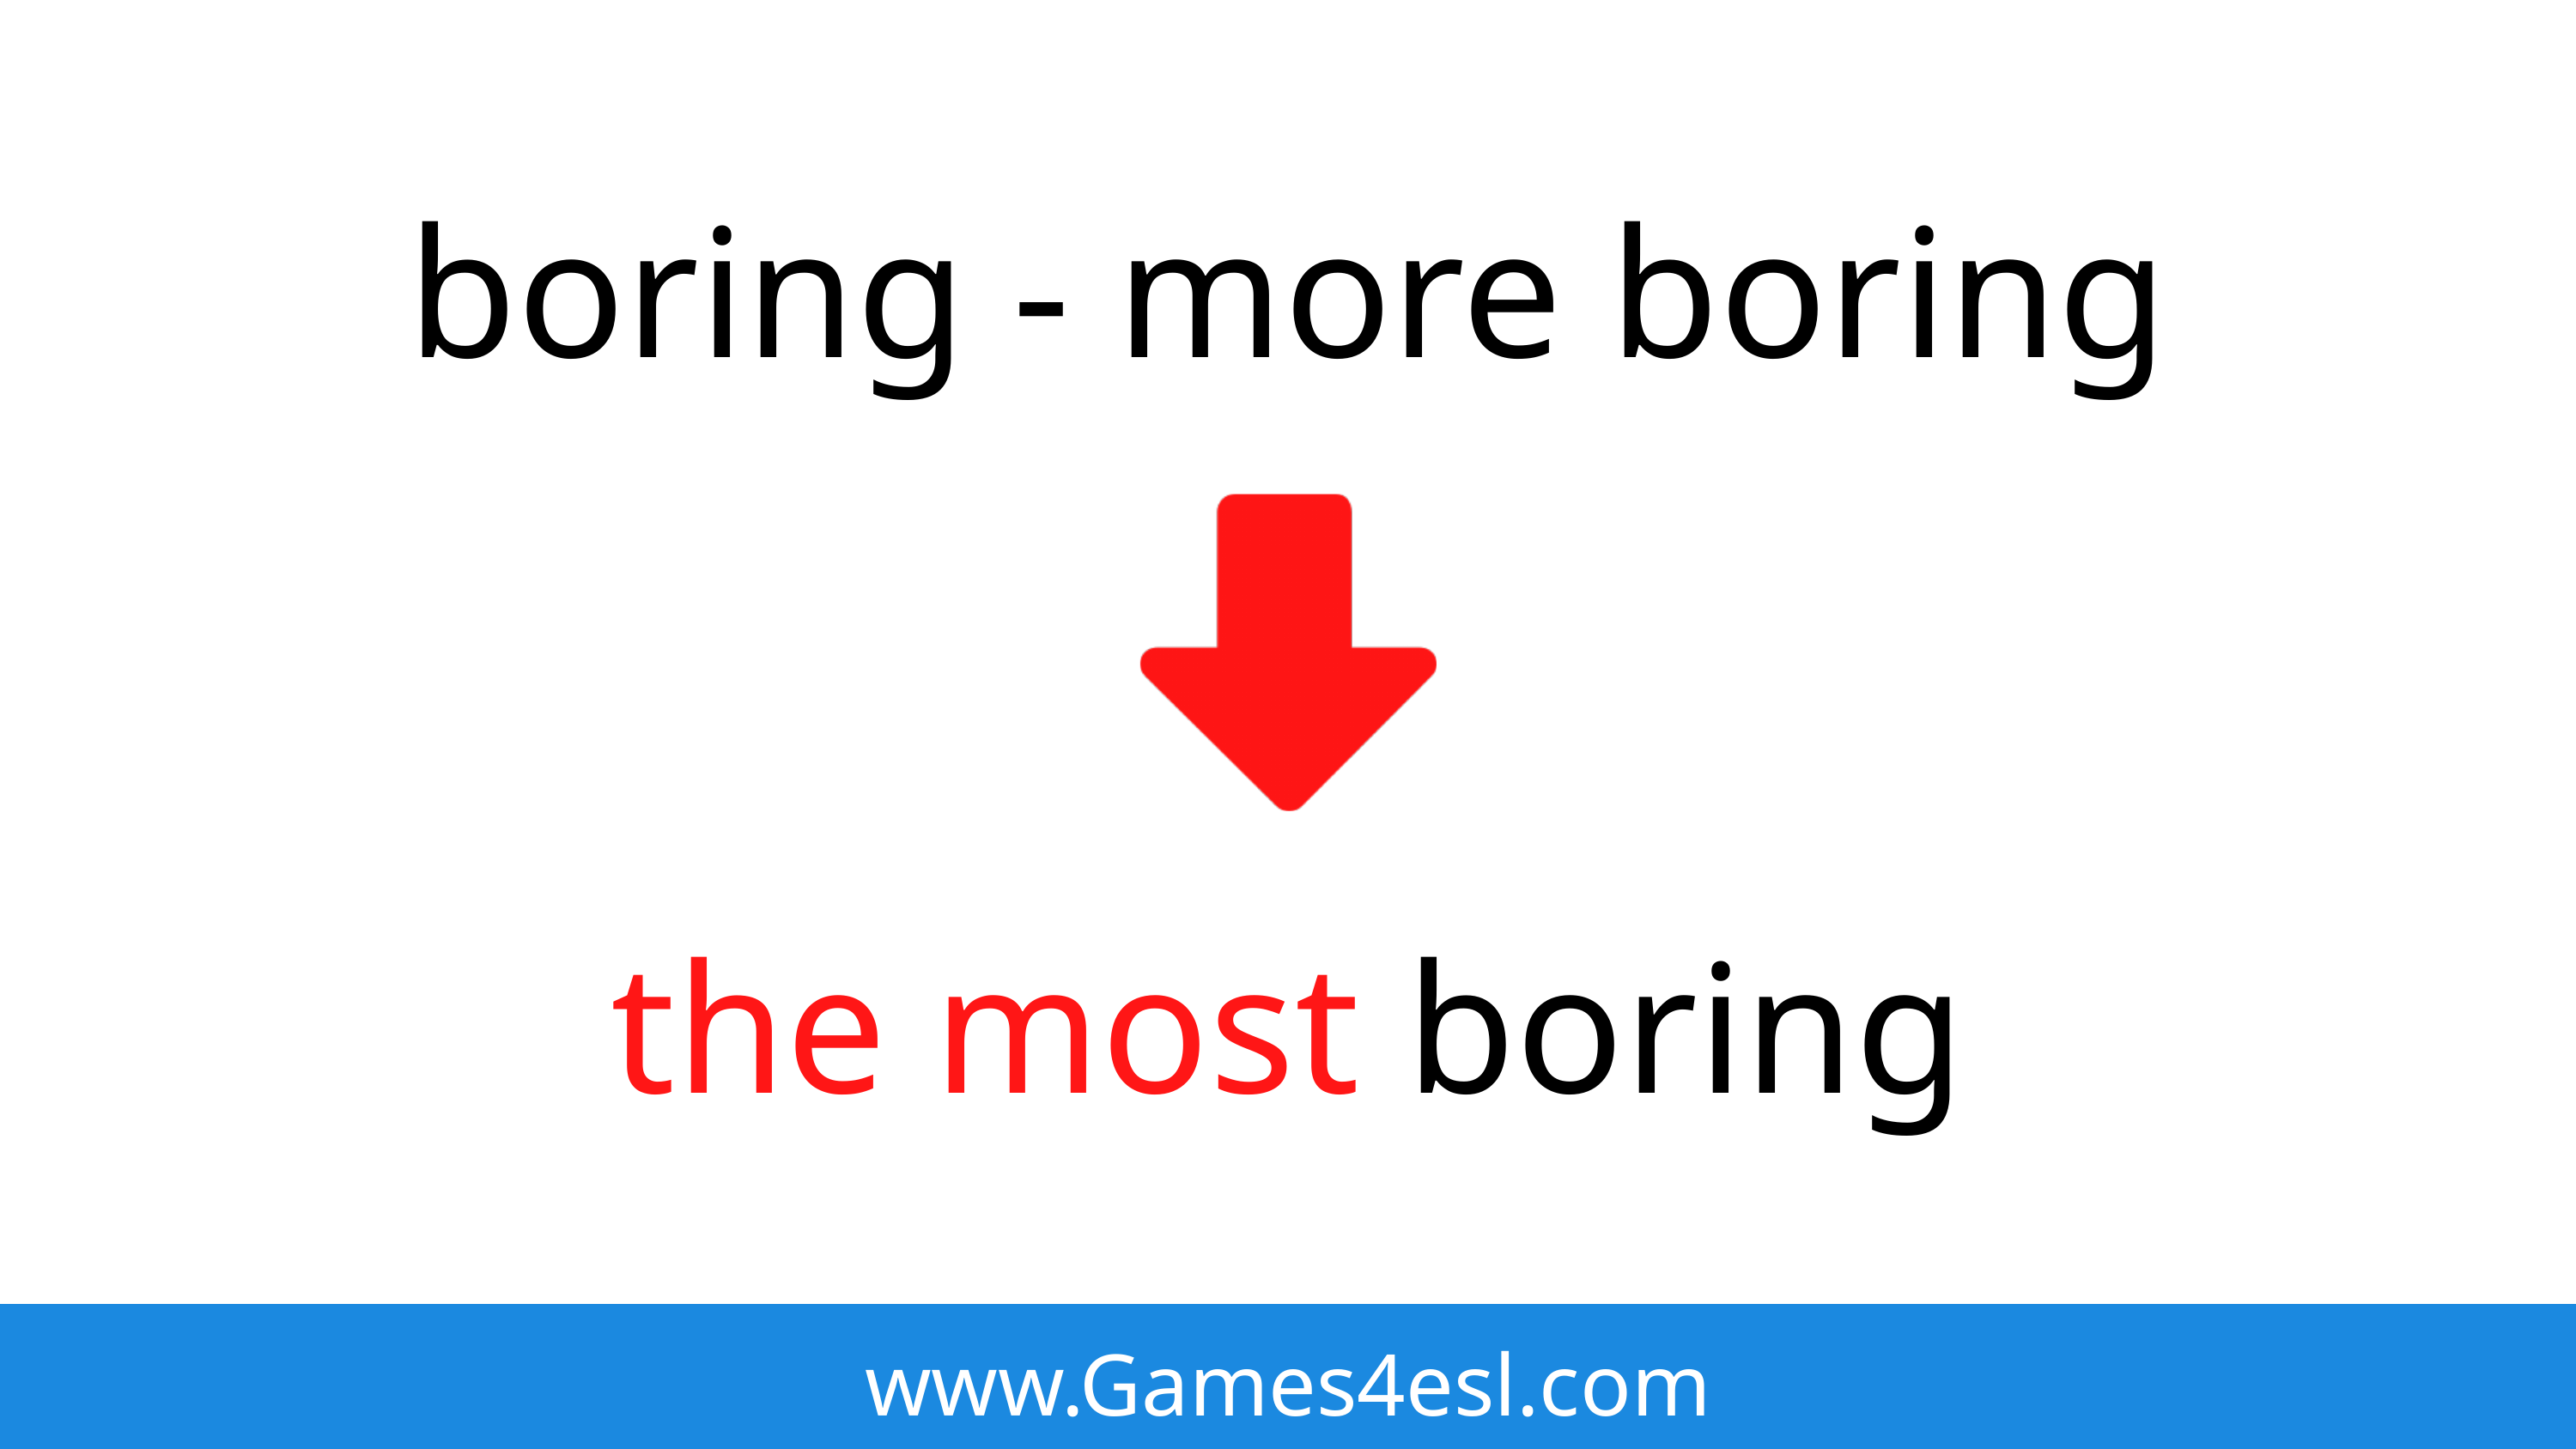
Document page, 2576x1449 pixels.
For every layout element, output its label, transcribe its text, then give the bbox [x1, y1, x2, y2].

text_box boring - more boring [342, 142, 2234, 380]
text_box the most boring [434, 878, 2142, 1116]
text_box www.Games4esl.com [842, 1314, 1734, 1426]
picture [1139, 494, 1437, 811]
text_box [0, 1304, 2576, 1449]
